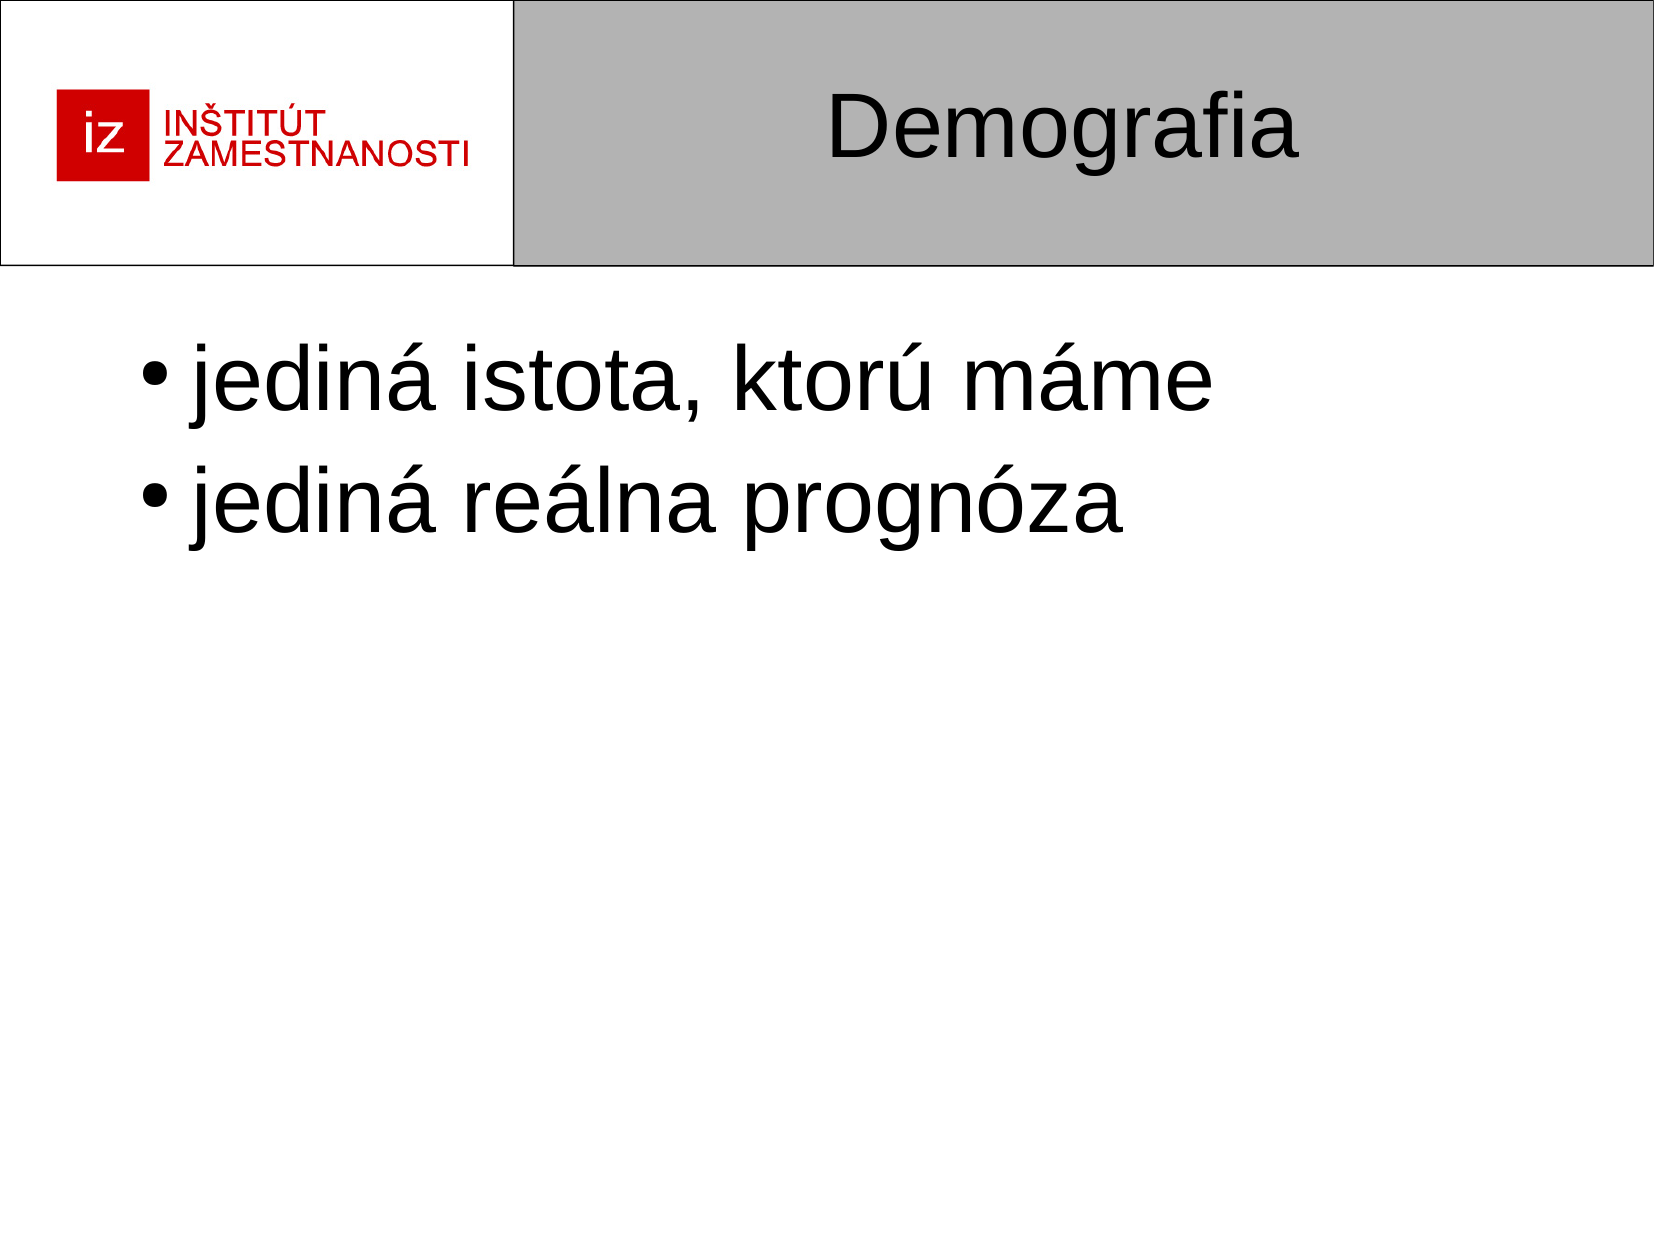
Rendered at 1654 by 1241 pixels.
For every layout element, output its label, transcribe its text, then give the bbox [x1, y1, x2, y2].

list jediná istota, ktorú máme jediná reálna prognóza [121, 344, 1533, 1112]
picture [5, 8, 512, 257]
title Demografia [561, 37, 1565, 229]
